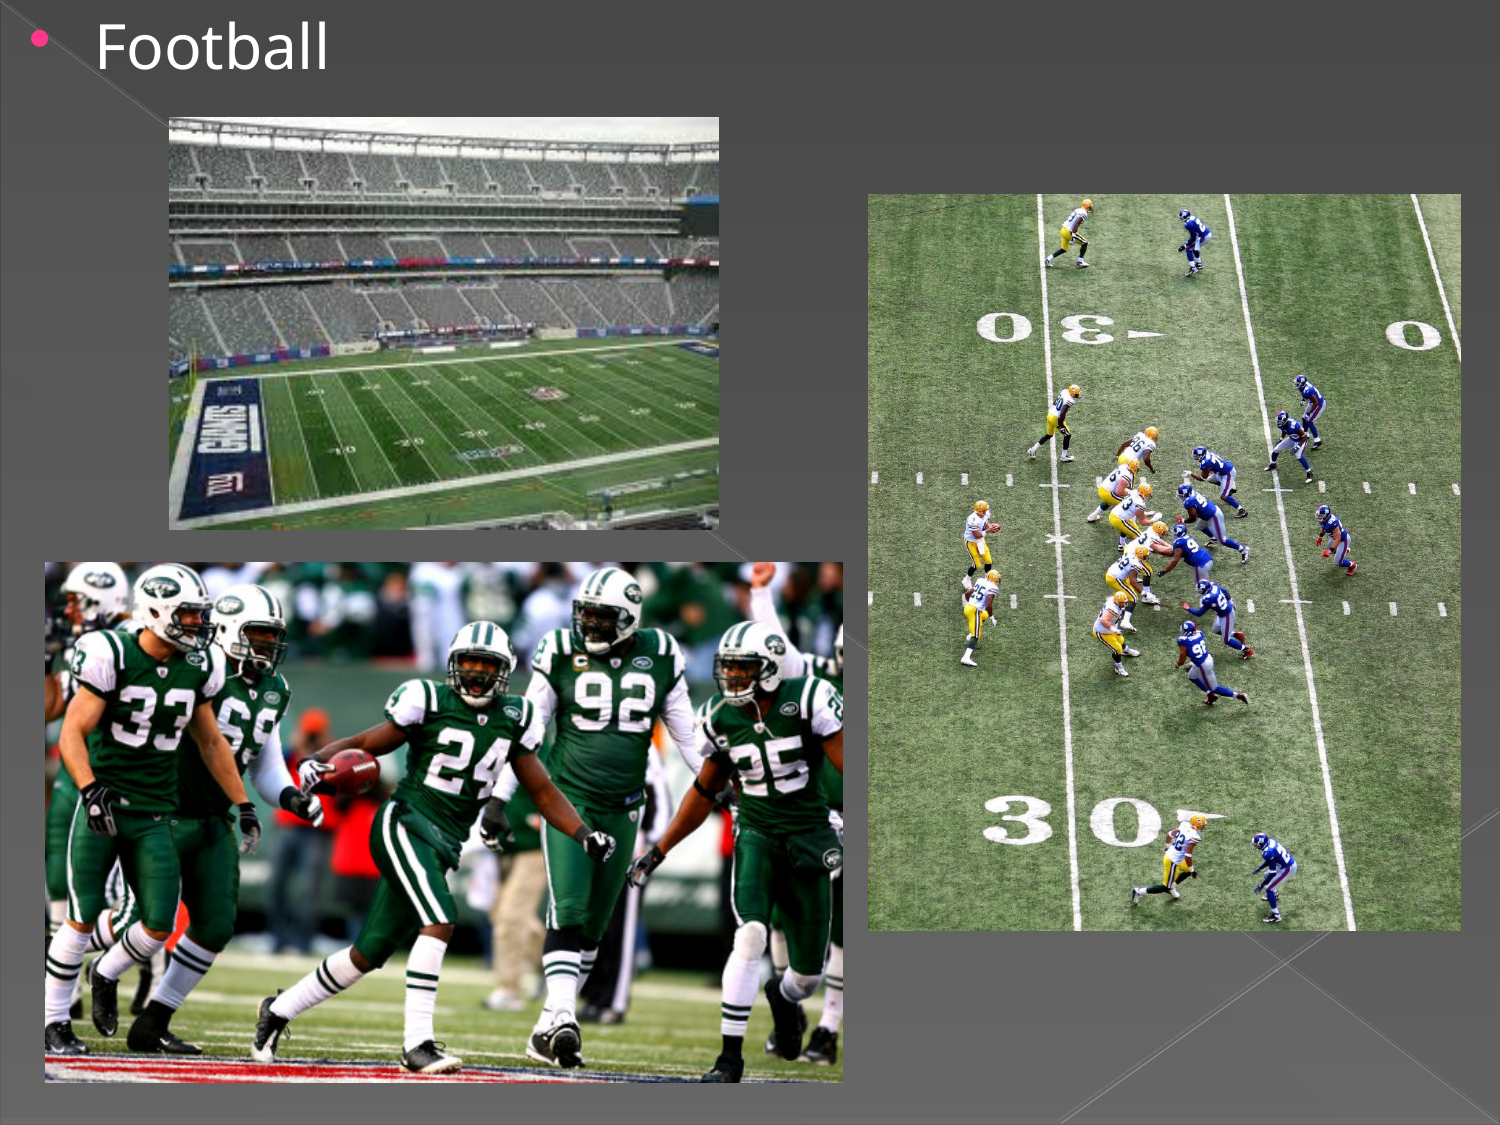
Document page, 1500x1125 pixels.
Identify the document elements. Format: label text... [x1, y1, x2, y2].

picture [868, 194, 1461, 931]
picture [45, 562, 843, 1083]
picture [169, 117, 719, 530]
list Football [5, 0, 526, 114]
